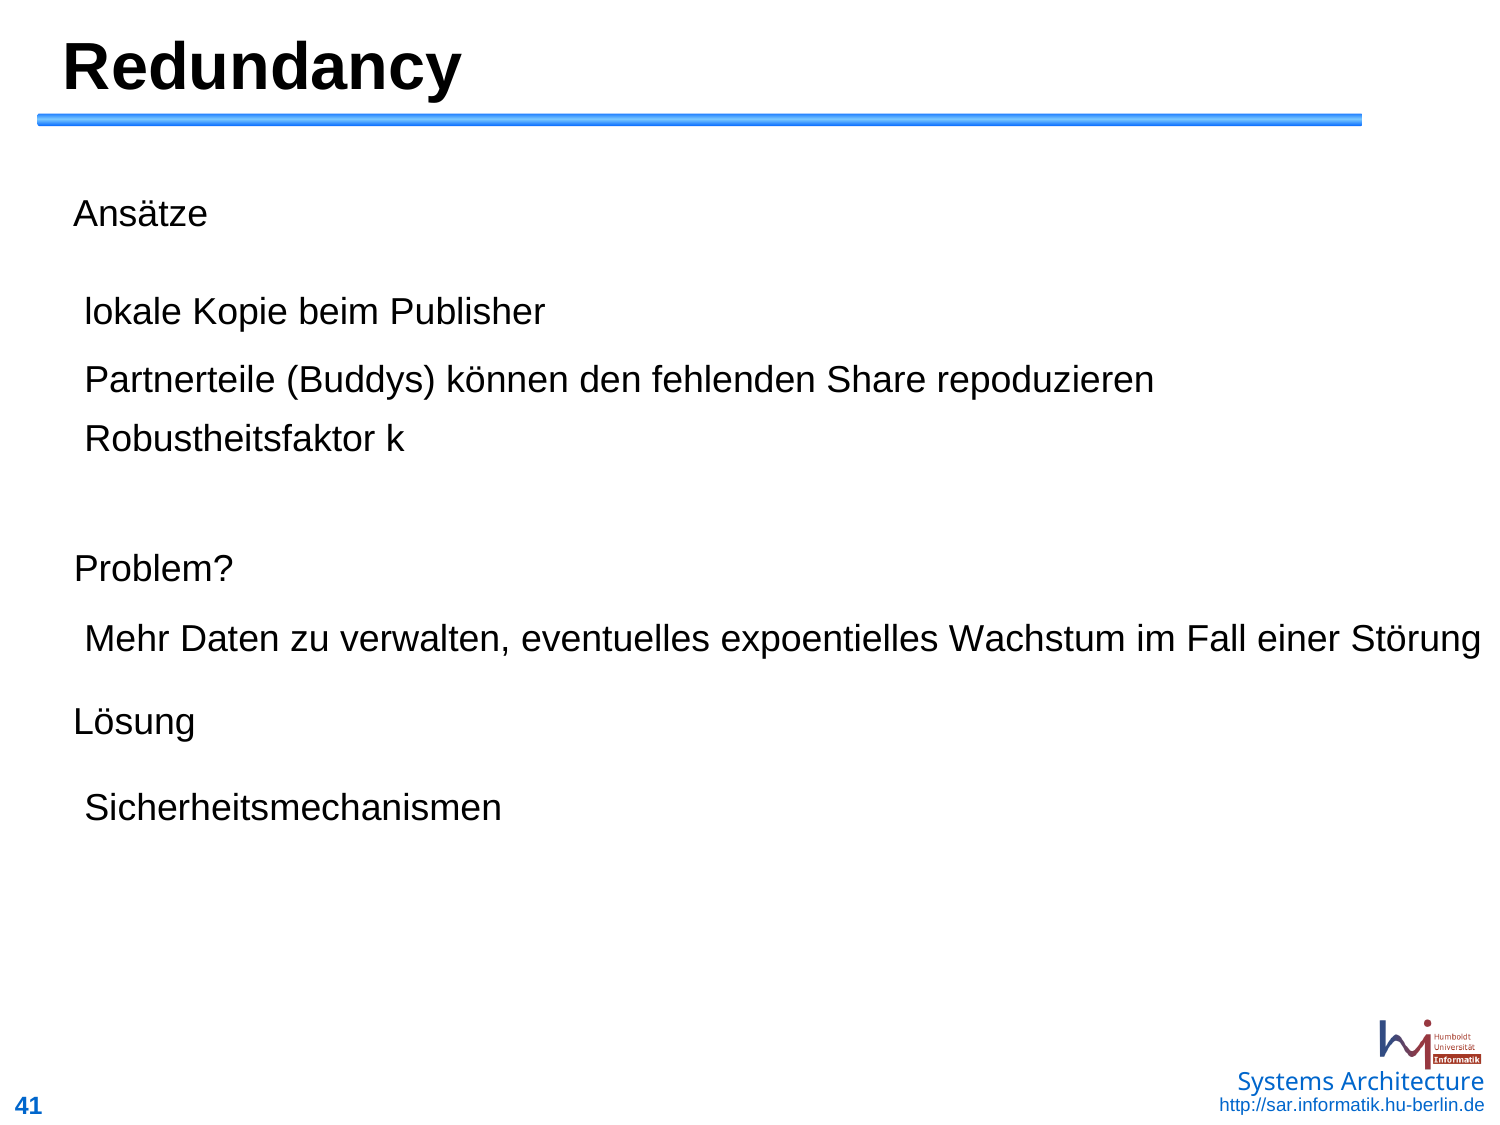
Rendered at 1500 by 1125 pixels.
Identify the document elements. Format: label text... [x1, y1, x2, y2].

title Redundancy [29, 20, 1500, 114]
text_box Sicherheitsmechanismen [59, 779, 527, 837]
text_box Robustheitsfaktor k [59, 409, 440, 467]
text_box Partnerteile (Buddys) können den fehlenden Share repoduzieren [59, 350, 1179, 408]
text_box Lösung [58, 693, 211, 751]
text_box Problem? [59, 539, 249, 597]
text_box Ansätze [58, 185, 224, 243]
picture [1376, 1016, 1483, 1071]
text_box Mehr Daten zu verwalten, eventuelles expoentielles Wachstum im Fall einer Störung [59, 610, 1500, 668]
text_box lokale Kopie beim Publisher [59, 283, 581, 341]
